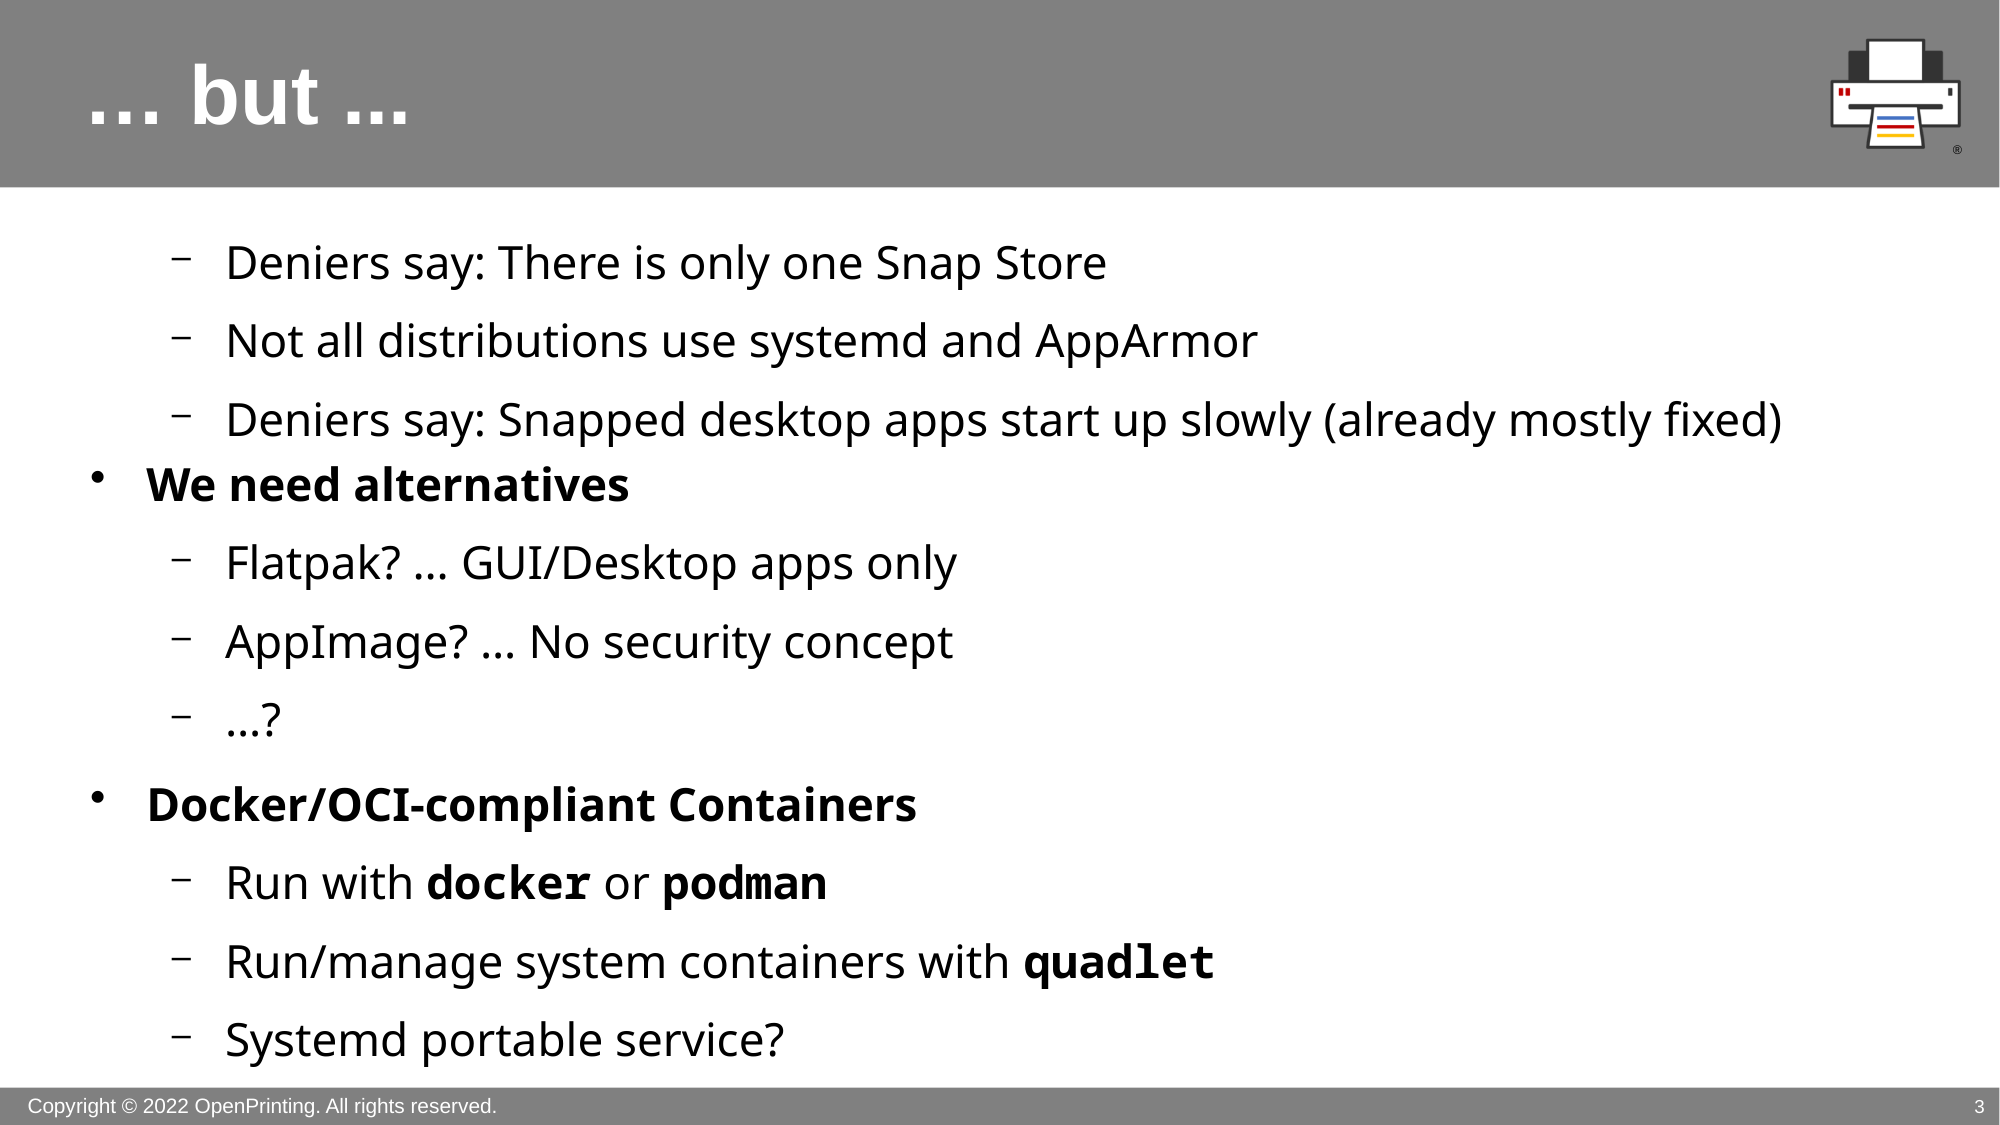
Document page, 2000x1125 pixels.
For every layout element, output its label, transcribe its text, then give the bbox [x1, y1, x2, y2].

picture [1825, 33, 1966, 154]
title … but ... [75, 7, 1786, 175]
list Deniers say: There is only one Snap Store Not all distributions use systemd and AppArmor Deniers say: Snapped desktop apps start up slowly (already mostly fixed) We need alternatives Flatpak? … GUI/Desktop apps only AppImage? … No security concept …? Docker/OCI-compliant Containers Run with docker or podman Run/manage system containers with quadlet Systemd portable service? [75, 224, 1936, 1067]
